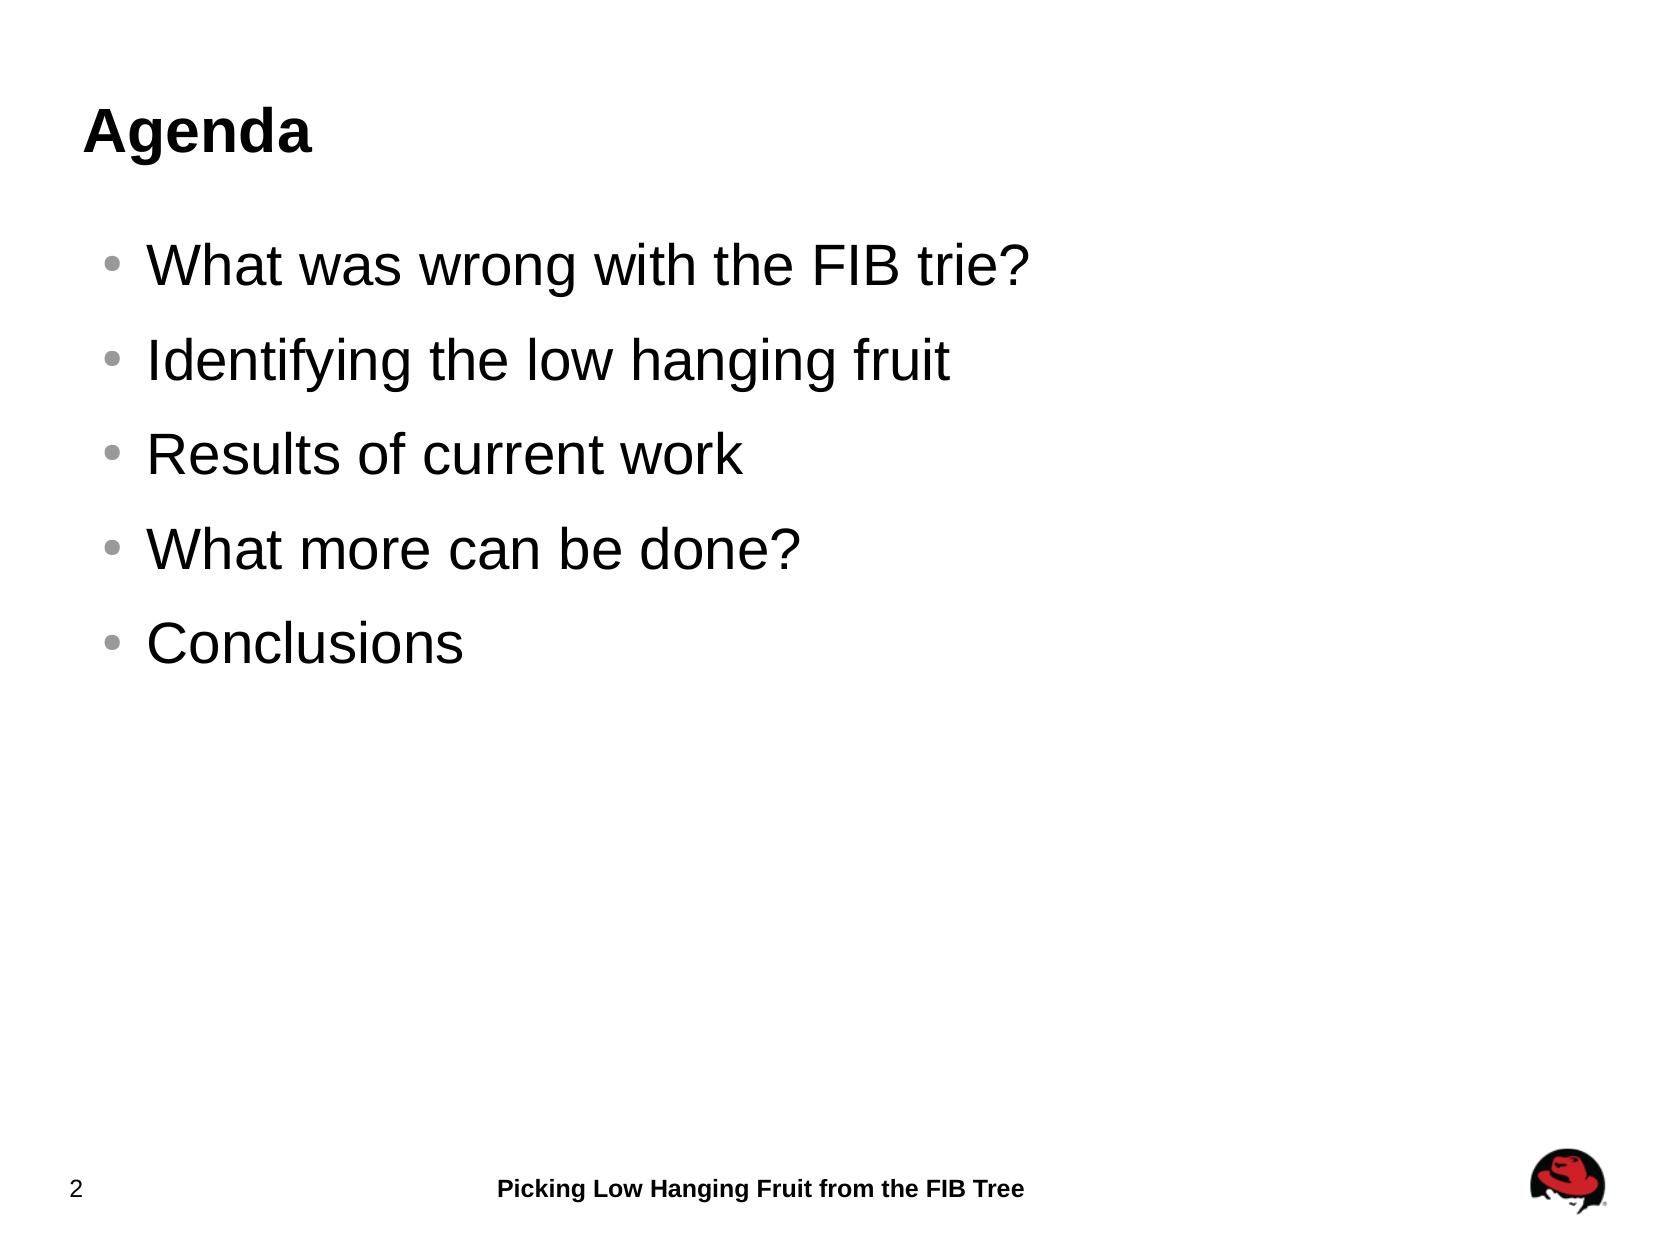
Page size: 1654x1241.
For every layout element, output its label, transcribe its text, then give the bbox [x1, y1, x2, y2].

title Agenda [82, 37, 1571, 226]
picture [1529, 1146, 1613, 1224]
list What was wrong with the FIB trie? Identifying the low hanging fruit Results of current work What more can be done? Conclusions [86, 232, 1576, 1027]
